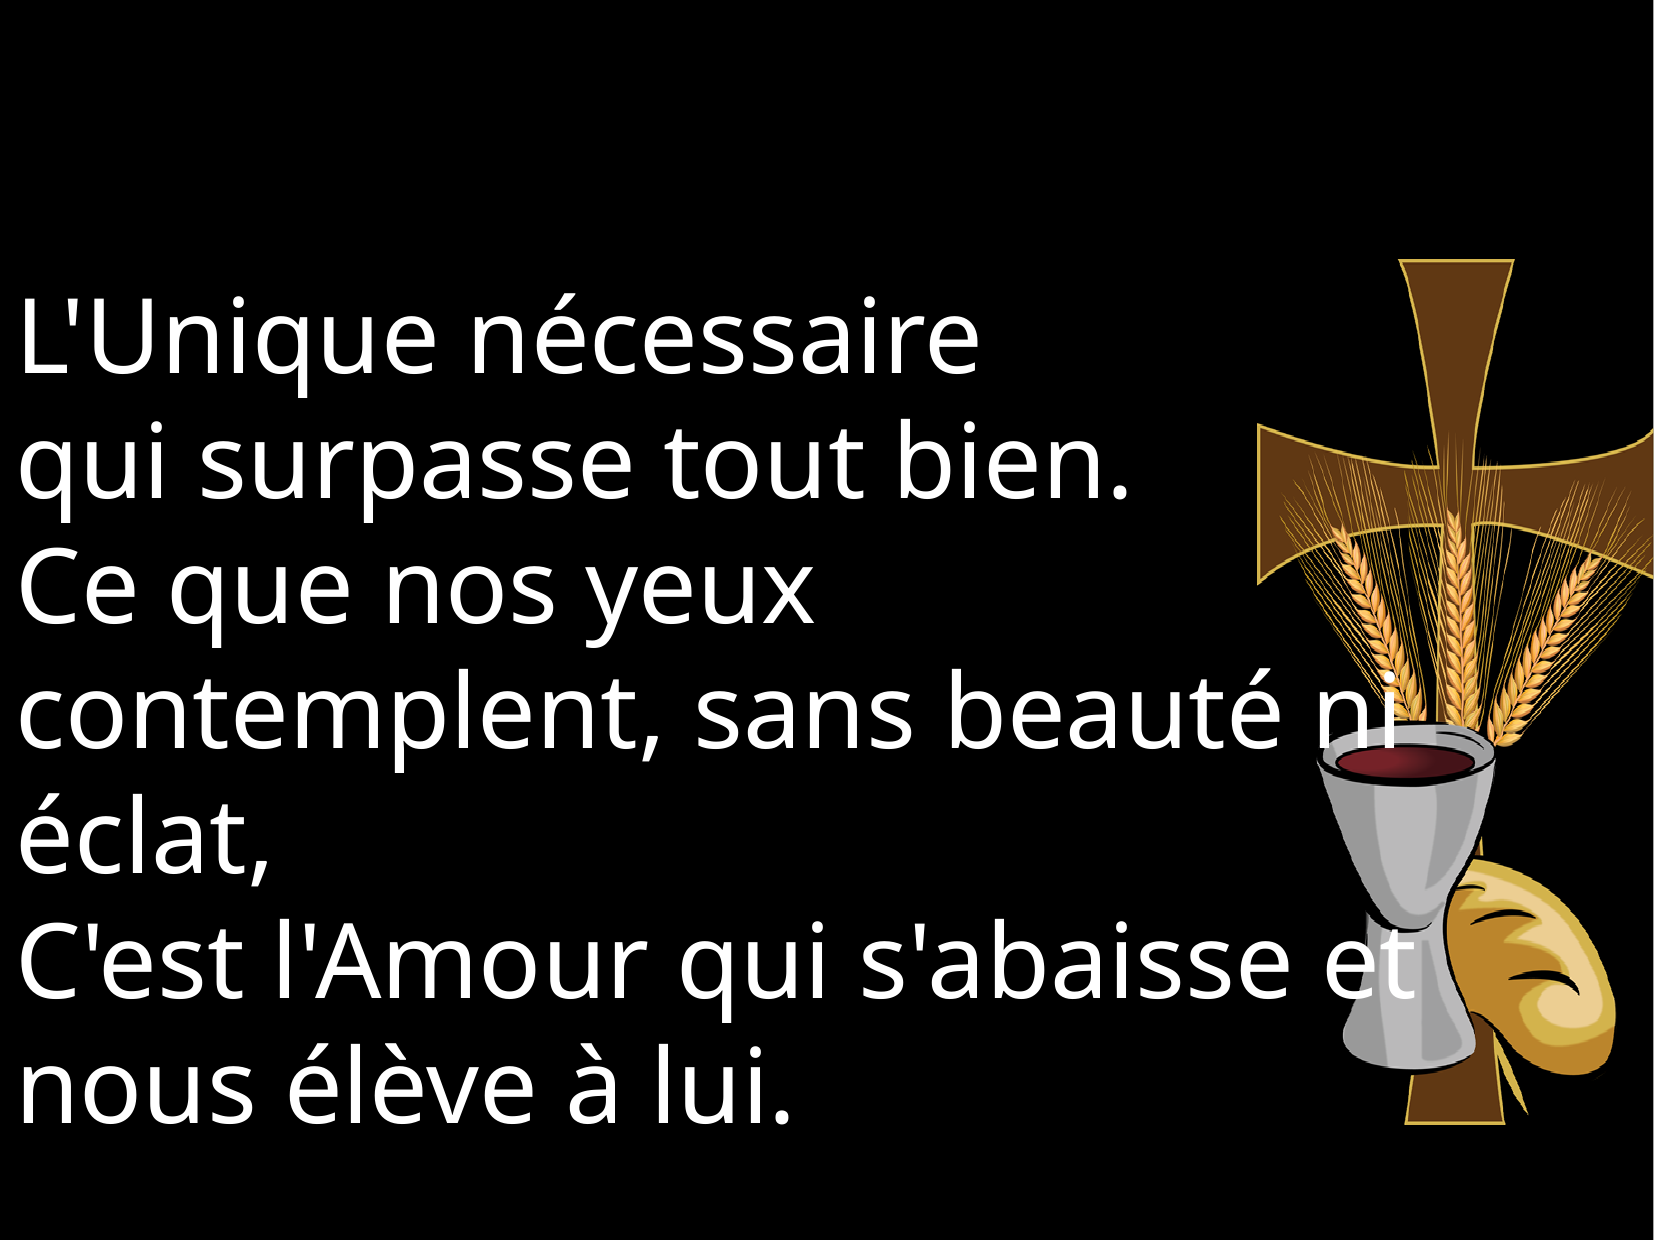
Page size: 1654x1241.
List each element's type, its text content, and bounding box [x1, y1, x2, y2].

list Que nos cœurs reconnaissent en ce pain et ce vin L'Unique nécessaire qui surpasse tout bien. Ce que nos yeux contemplent, sans beauté ni éclat, C'est l'Amour qui s'abaisse et nous élève à lui. [0, 12, 1489, 1126]
picture [1489, 259, 1654, 1126]
